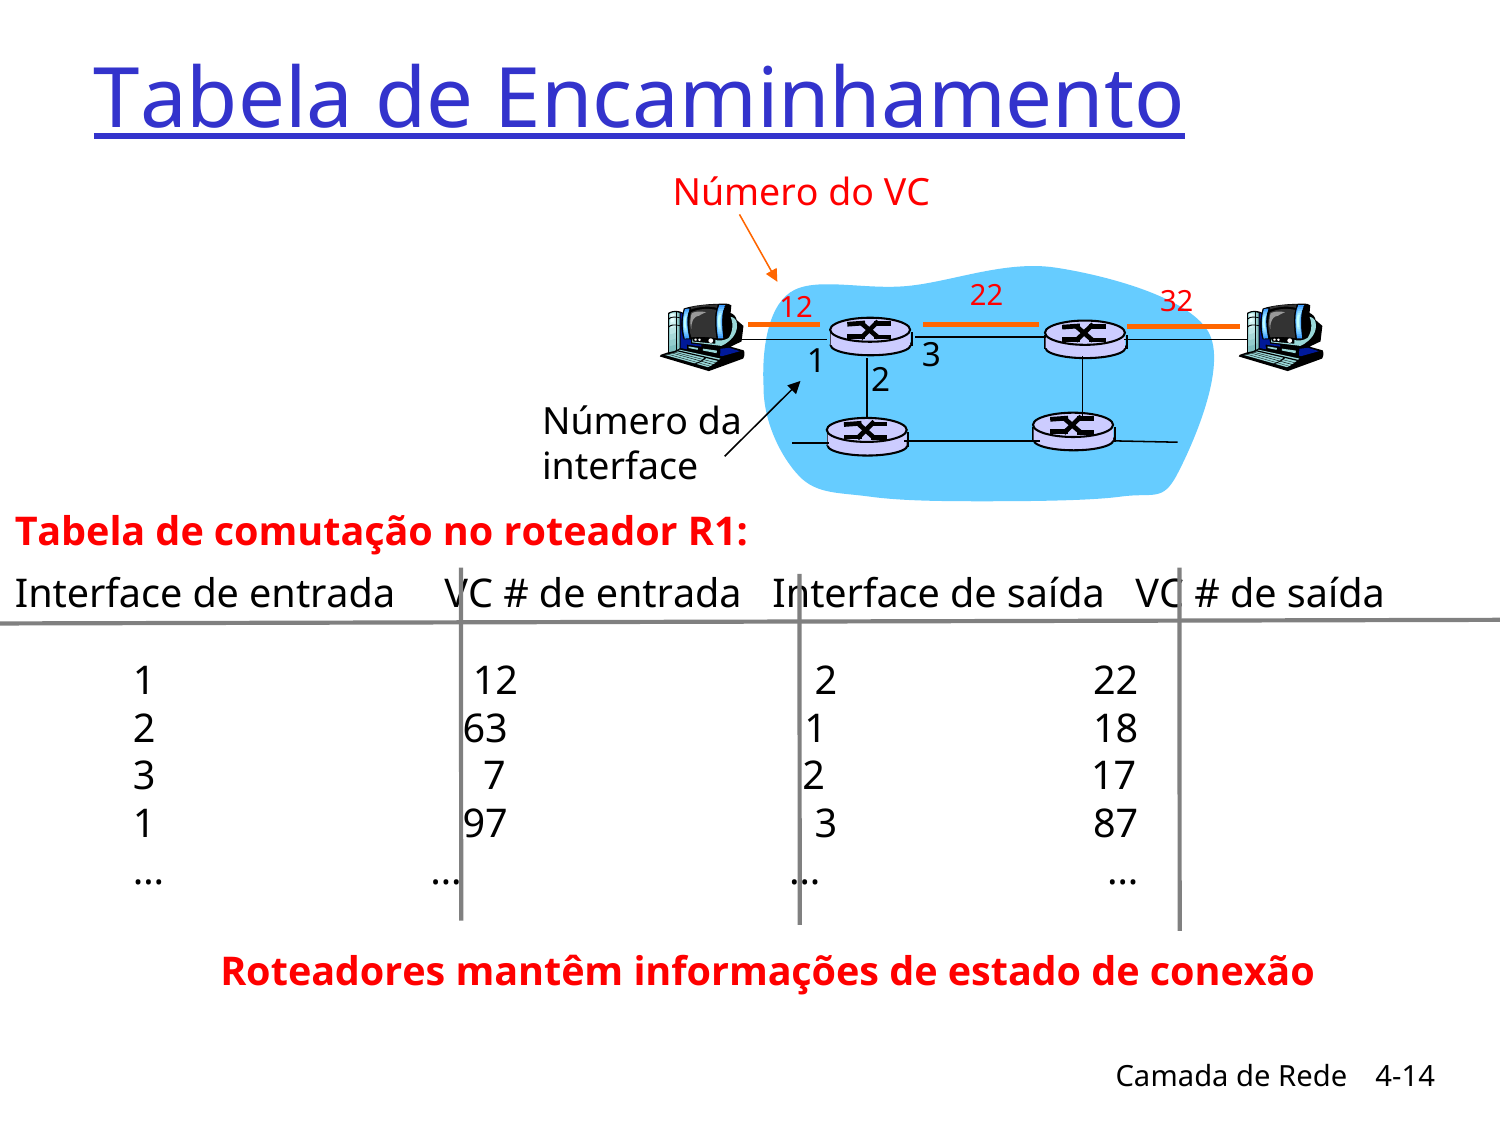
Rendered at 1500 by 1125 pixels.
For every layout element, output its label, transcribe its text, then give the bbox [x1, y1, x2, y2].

text_box Camada de Rede [887, 1050, 1339, 1125]
text_box 2 [856, 350, 905, 407]
text_box Número do VC [657, 160, 946, 222]
text_box Número da interface [527, 389, 757, 496]
text_box [767, 266, 1215, 502]
text_box 3 [907, 325, 956, 381]
text_box 1 12 2 22 2 63 1 18 3 7 2 17 1 97 3 87 … … … … [117, 647, 1313, 901]
text_box [763, 340, 792, 413]
text_box 4-<número> [1339, 1050, 1451, 1125]
picture [659, 303, 746, 372]
text_box Interface de entrada VC # de entrada Interface de saída VC # de saída [0, 560, 1500, 624]
picture [1238, 303, 1325, 372]
text_box [766, 332, 792, 339]
text_box 12 [764, 280, 828, 332]
text_box 1 [792, 331, 841, 388]
text_box 22 [955, 268, 1019, 319]
text_box Tabela de comutação no roteador R1: [0, 498, 966, 562]
text_box Roteadores mantêm informações de estado de conexão [205, 937, 1331, 1001]
text_box 32 [1145, 274, 1209, 326]
text_box Tabela de Encaminhamento [78, 0, 1354, 188]
